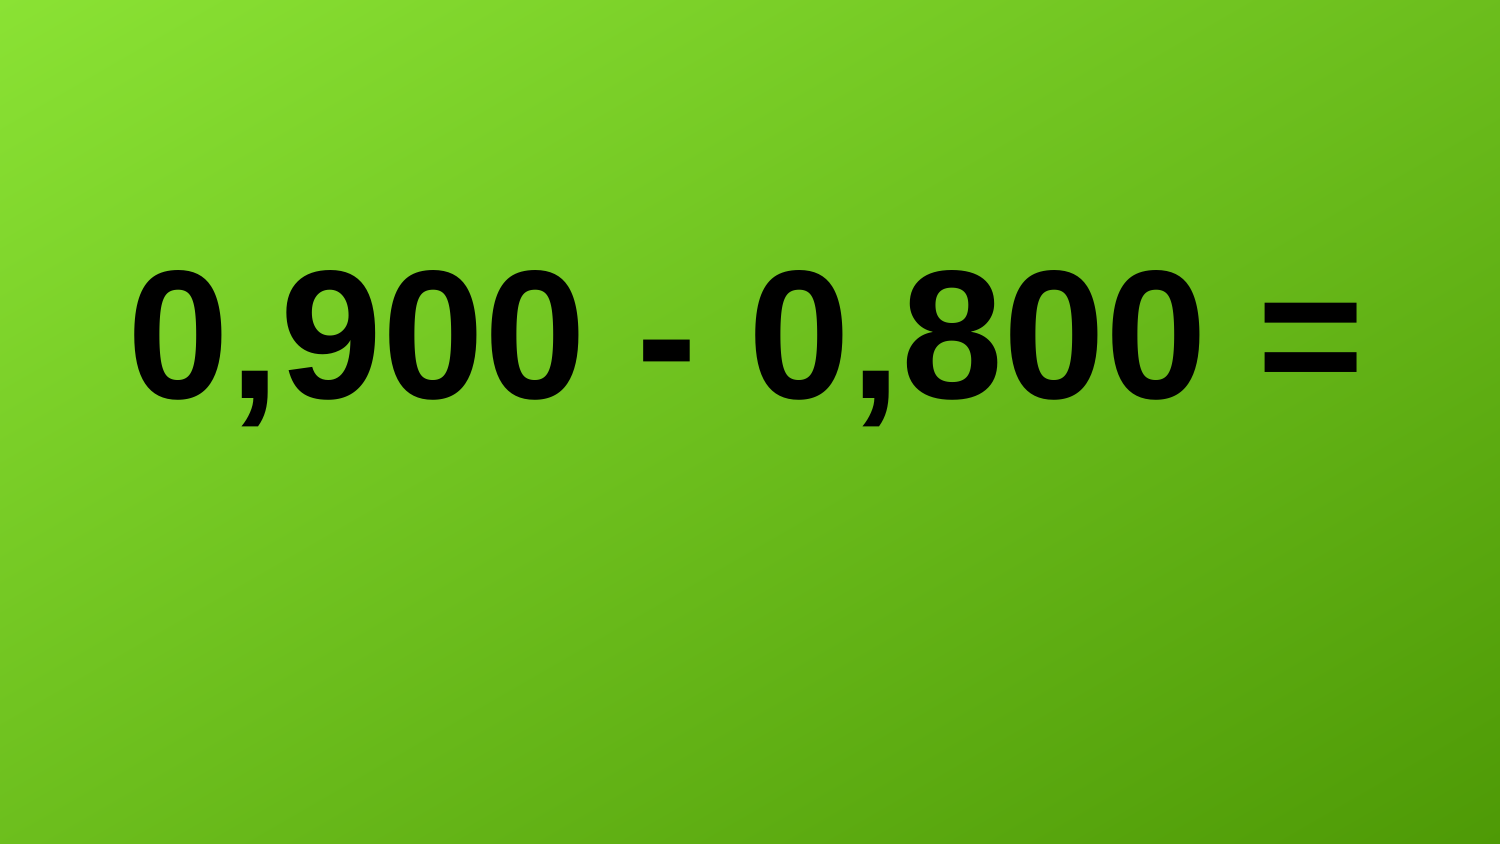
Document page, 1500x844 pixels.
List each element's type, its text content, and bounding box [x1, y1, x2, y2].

title 0,900 - 0,800 = [112, 259, 1388, 450]
